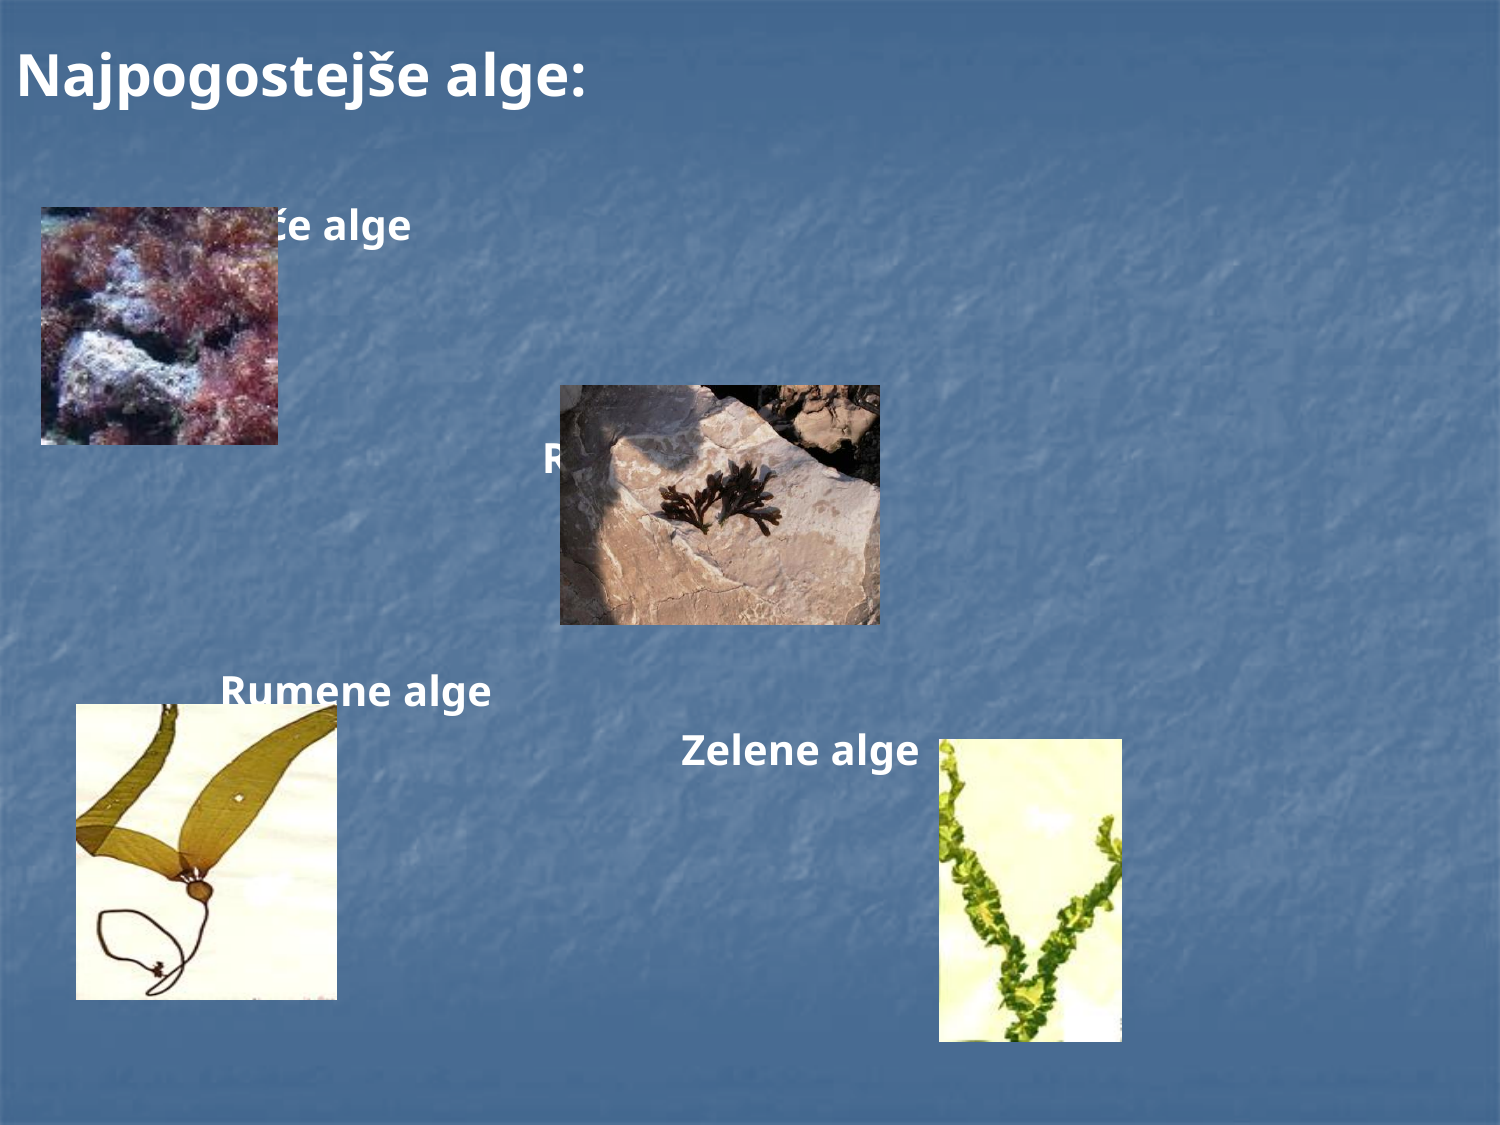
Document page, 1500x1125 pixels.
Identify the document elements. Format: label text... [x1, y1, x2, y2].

picture [939, 739, 1122, 1042]
list Najpogostejše alge: Rdeče alge Rjave alge Rumene alge Zelene alge [0, 31, 1425, 1125]
picture [560, 385, 880, 625]
picture [0, 0, 1500, 1125]
picture [76, 704, 337, 1000]
picture [41, 207, 278, 445]
